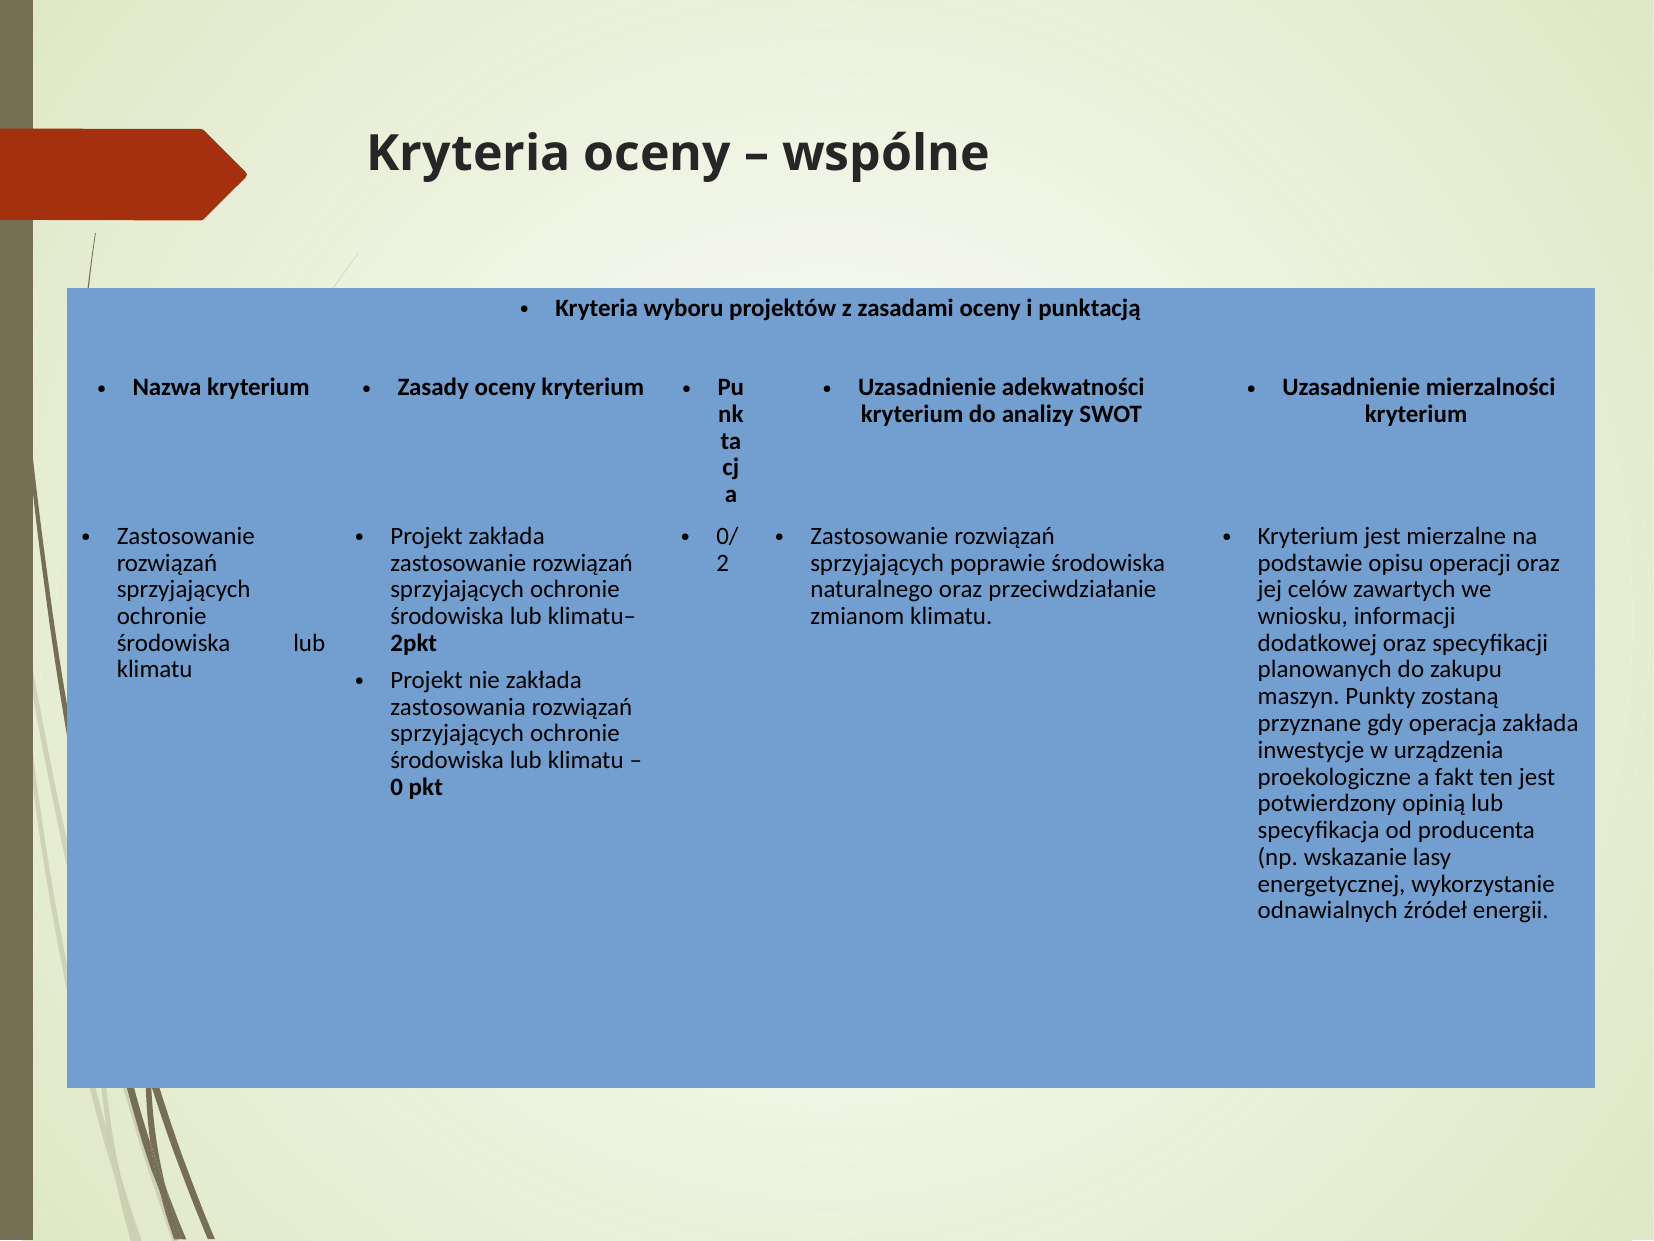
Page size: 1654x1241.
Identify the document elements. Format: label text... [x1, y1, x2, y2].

table_cell Uzasadnienie mierzalności kryterium [1208, 368, 1595, 516]
table_cell Punktacja [666, 368, 760, 516]
table_cell Zastosowanie rozwiązań sprzyjających ochronie środowiska lub klimatu [67, 516, 340, 1088]
table_cell Uzasadnienie adekwatności kryterium do analizy SWOT [760, 368, 1208, 516]
table_cell Nazwa kryterium [67, 368, 340, 516]
table_cell 0/2 [666, 516, 760, 1088]
table_cell Zasady oceny kryterium [340, 368, 666, 516]
table_header Kryteria wyboru projektów z zasadami oceny i punktacją [67, 288, 1595, 368]
table_cell Zastosowanie rozwiązań sprzyjających poprawie środowiska naturalnego oraz przeciwdziałanie zmianom klimatu. [760, 516, 1208, 1088]
table_cell Kryterium jest mierzalne na podstawie opisu operacji oraz jej celów zawartych we wniosku, informacji dodatkowej oraz specyfikacji planowanych do zakupu maszyn. Punkty zostaną przyznane gdy operacja zakłada inwestycje w urządzenia proekologiczne a fakt ten jest potwierdzony opinią lub specyfikacja od producenta (np. wskazanie lasy energetycznej, wykorzystanie odnawialnych źródeł energii. [1208, 516, 1595, 1088]
title Kryteria oceny – wspólne [351, 112, 1544, 288]
table_cell Projekt zakłada zastosowanie rozwiązań sprzyjających ochronie środowiska lub klimatu– 2pkt Projekt nie zakłada zastosowania rozwiązań sprzyjających ochronie środowiska lub klimatu – 0 pkt [340, 516, 666, 1088]
